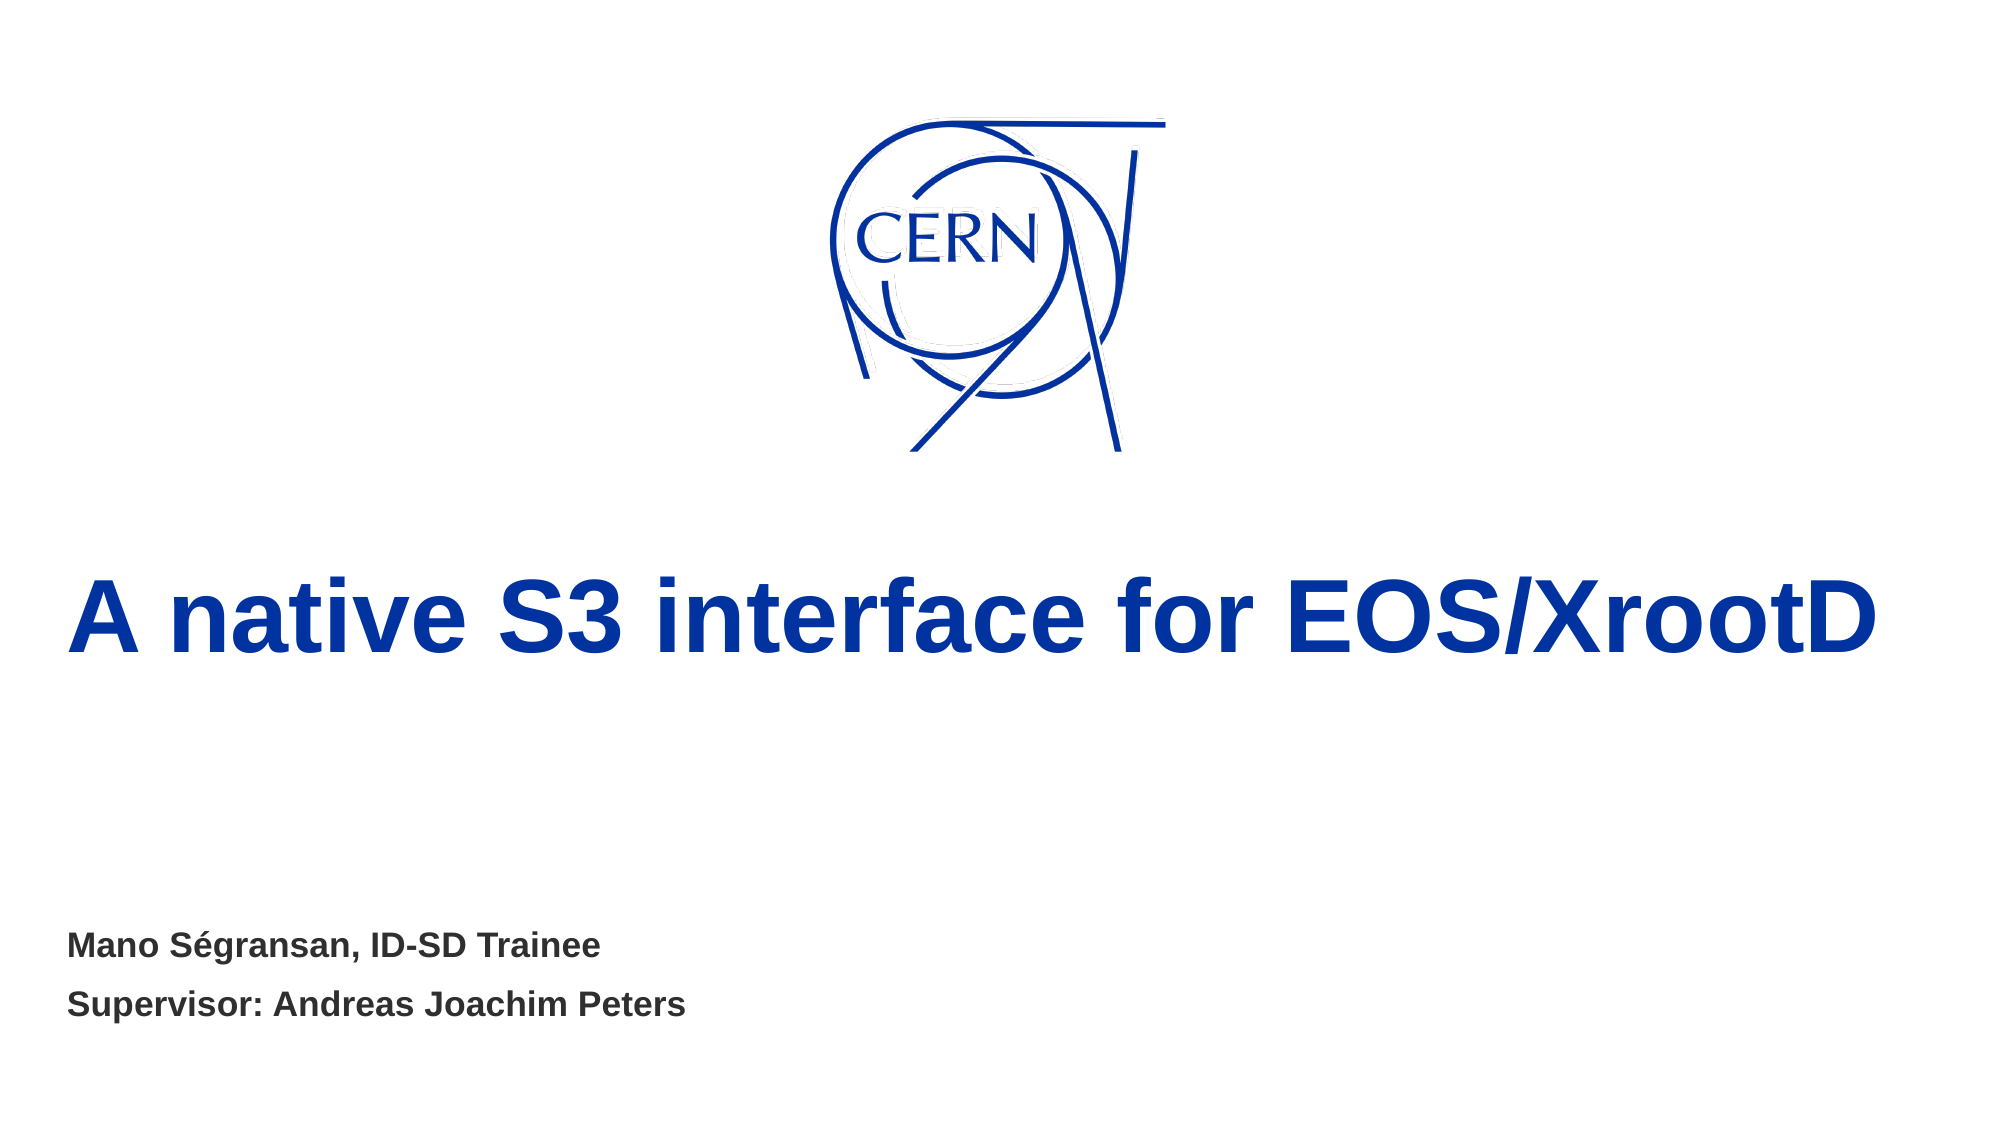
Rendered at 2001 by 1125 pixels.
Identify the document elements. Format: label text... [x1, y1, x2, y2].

picture [828, 117, 1167, 455]
title A native S3 interface for EOS/XrootD [66, 562, 1933, 916]
subtitle Mano Ségransan, ID-SD Trainee Supervisor: Andreas Joachim Peters [66, 926, 1933, 1018]
